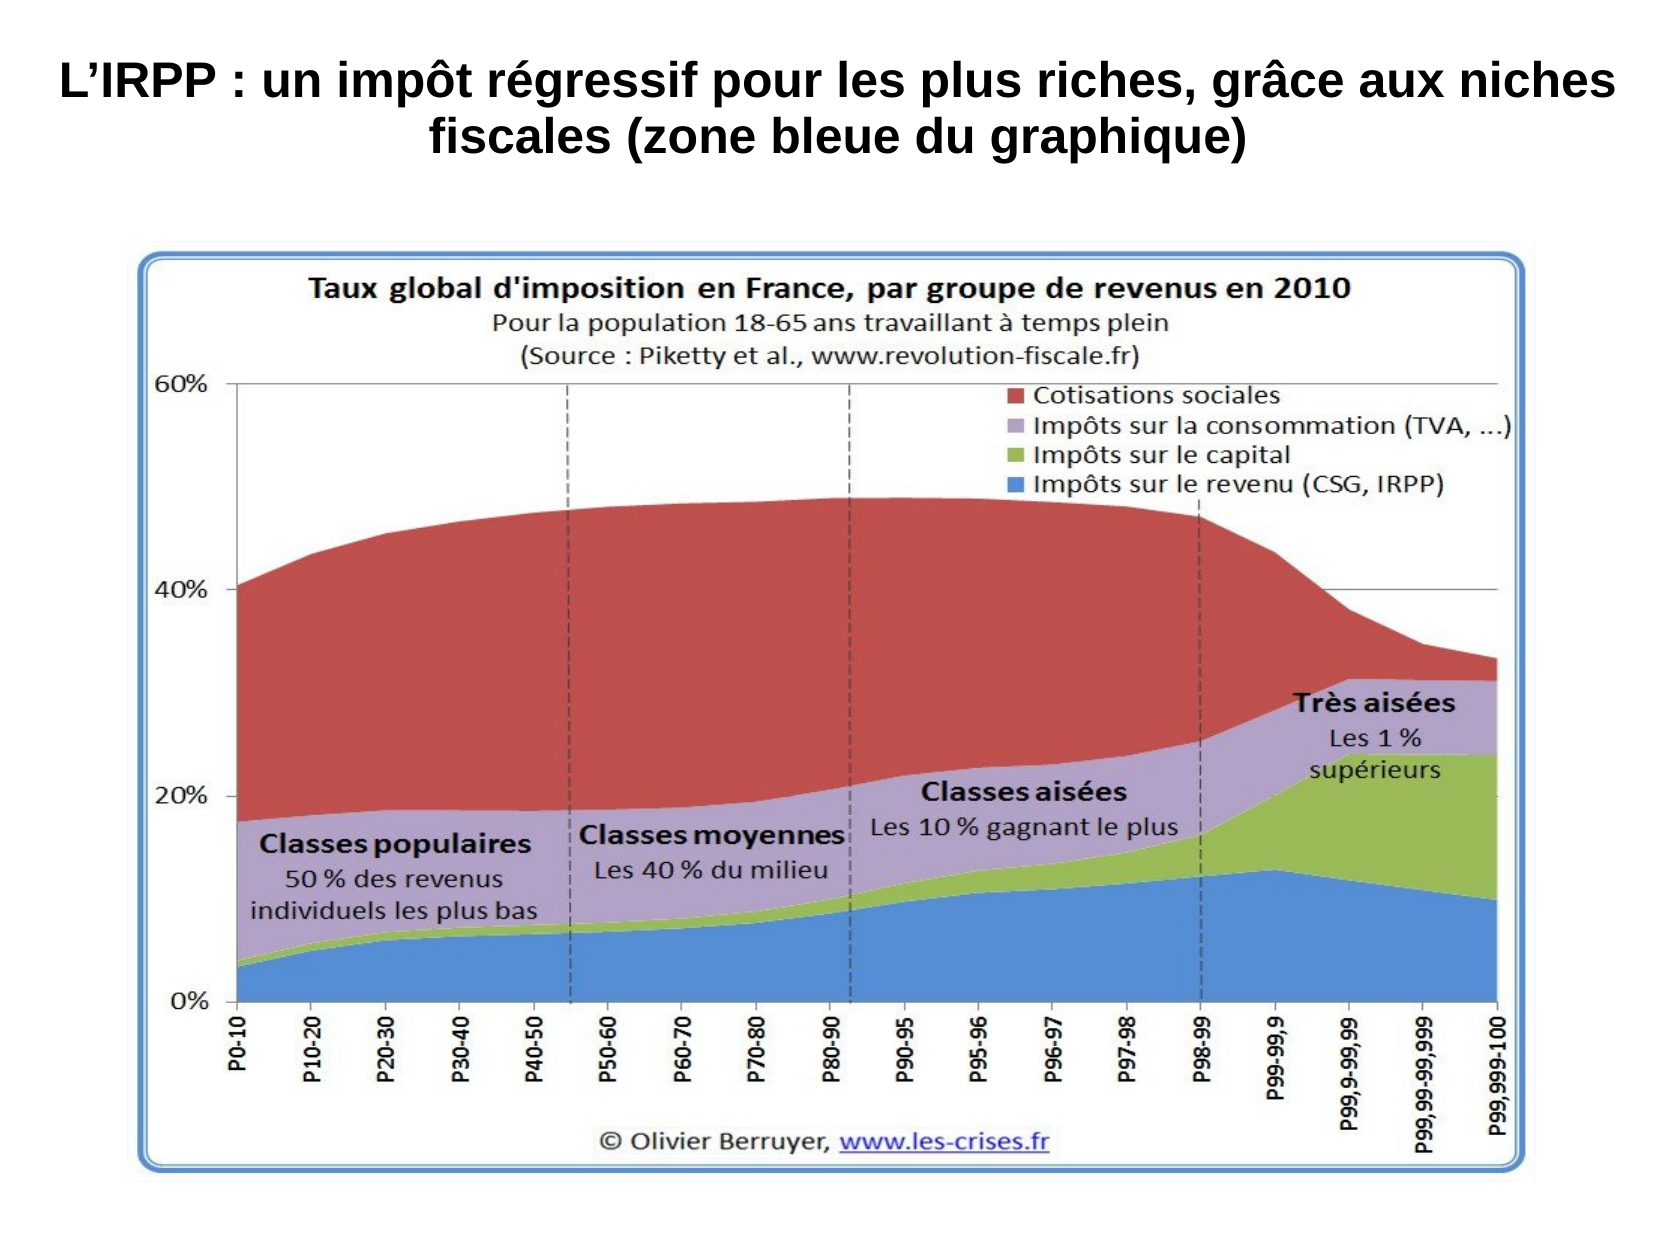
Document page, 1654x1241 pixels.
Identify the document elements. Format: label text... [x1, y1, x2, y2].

text_box L’IRPP : un impôt régressif pour les plus riches, grâce aux niches fiscales (zone bleue du graphique) [0, 45, 1654, 173]
picture [127, 241, 1536, 1182]
